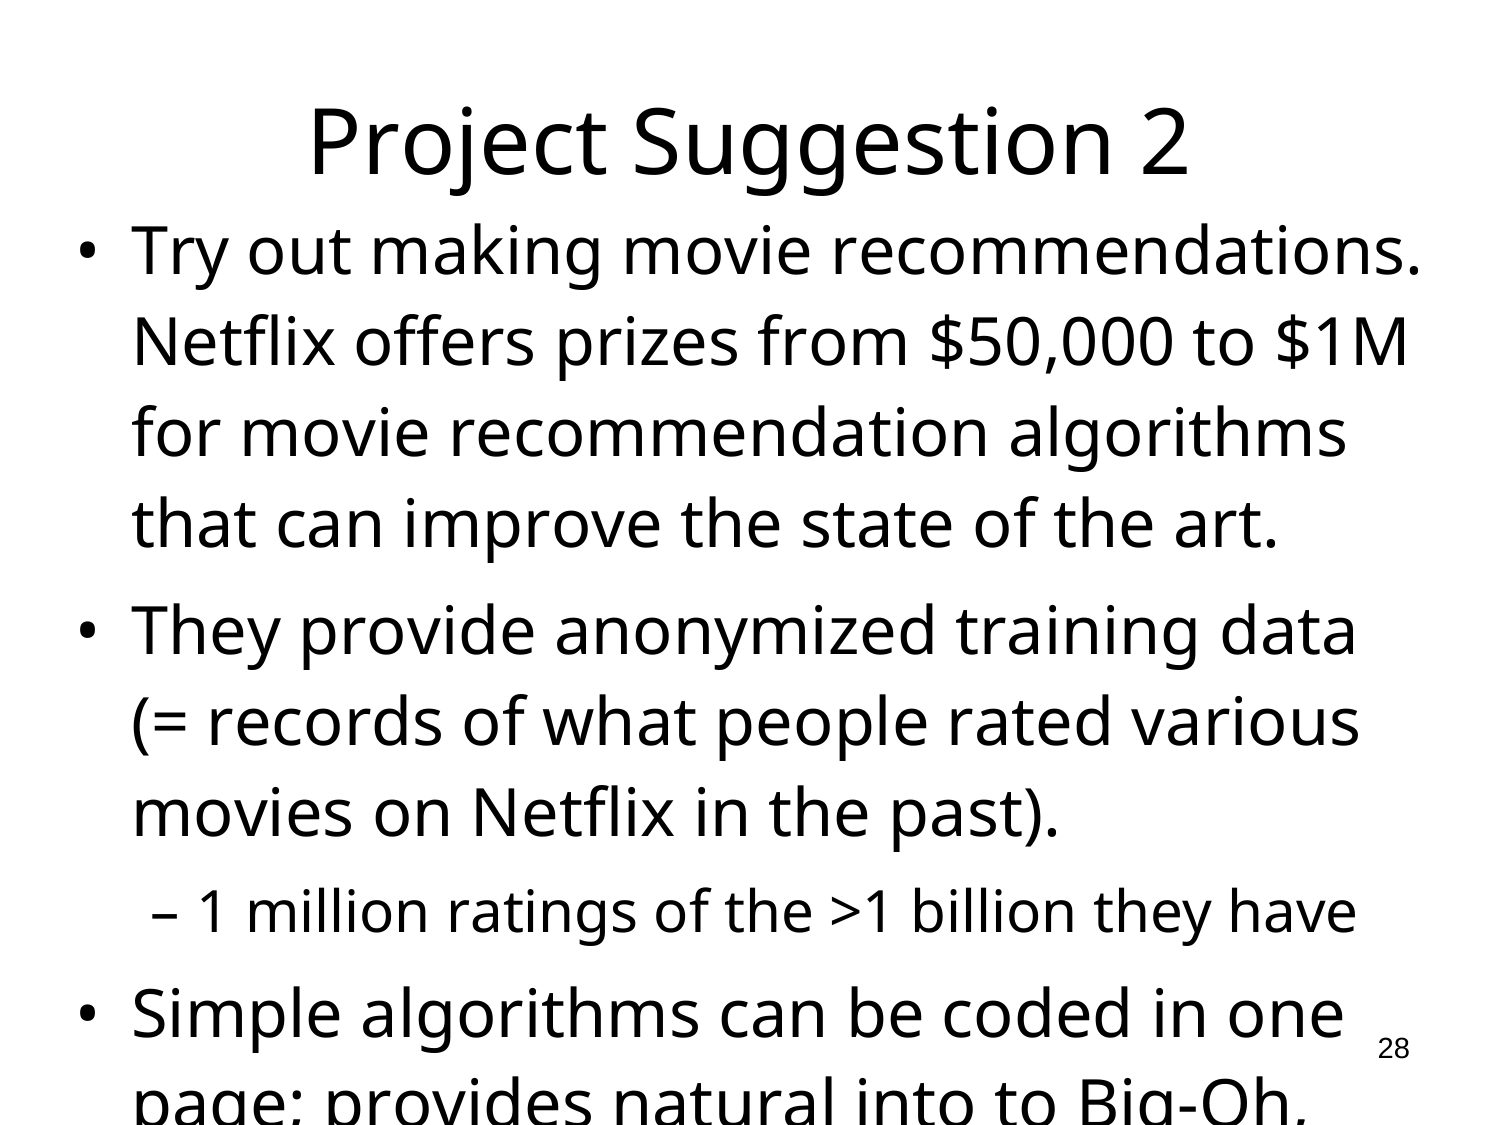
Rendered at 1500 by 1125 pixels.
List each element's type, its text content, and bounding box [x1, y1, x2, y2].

title Project Suggestion 2 [75, 28, 1426, 203]
list Try out making movie recommendations. Netflix offers prizes from $50,000 to $1M for movie recommendation algorithms that can improve the state of the art. They provide anonymized training data (= records of what people rated various movies on Netflix in the past). 1 million ratings of the >1 billion they have Simple algorithms can be coded in one page; provides natural into to Big-Oh, etc. http://www.netflixprize.com/ [75, 203, 1426, 1112]
